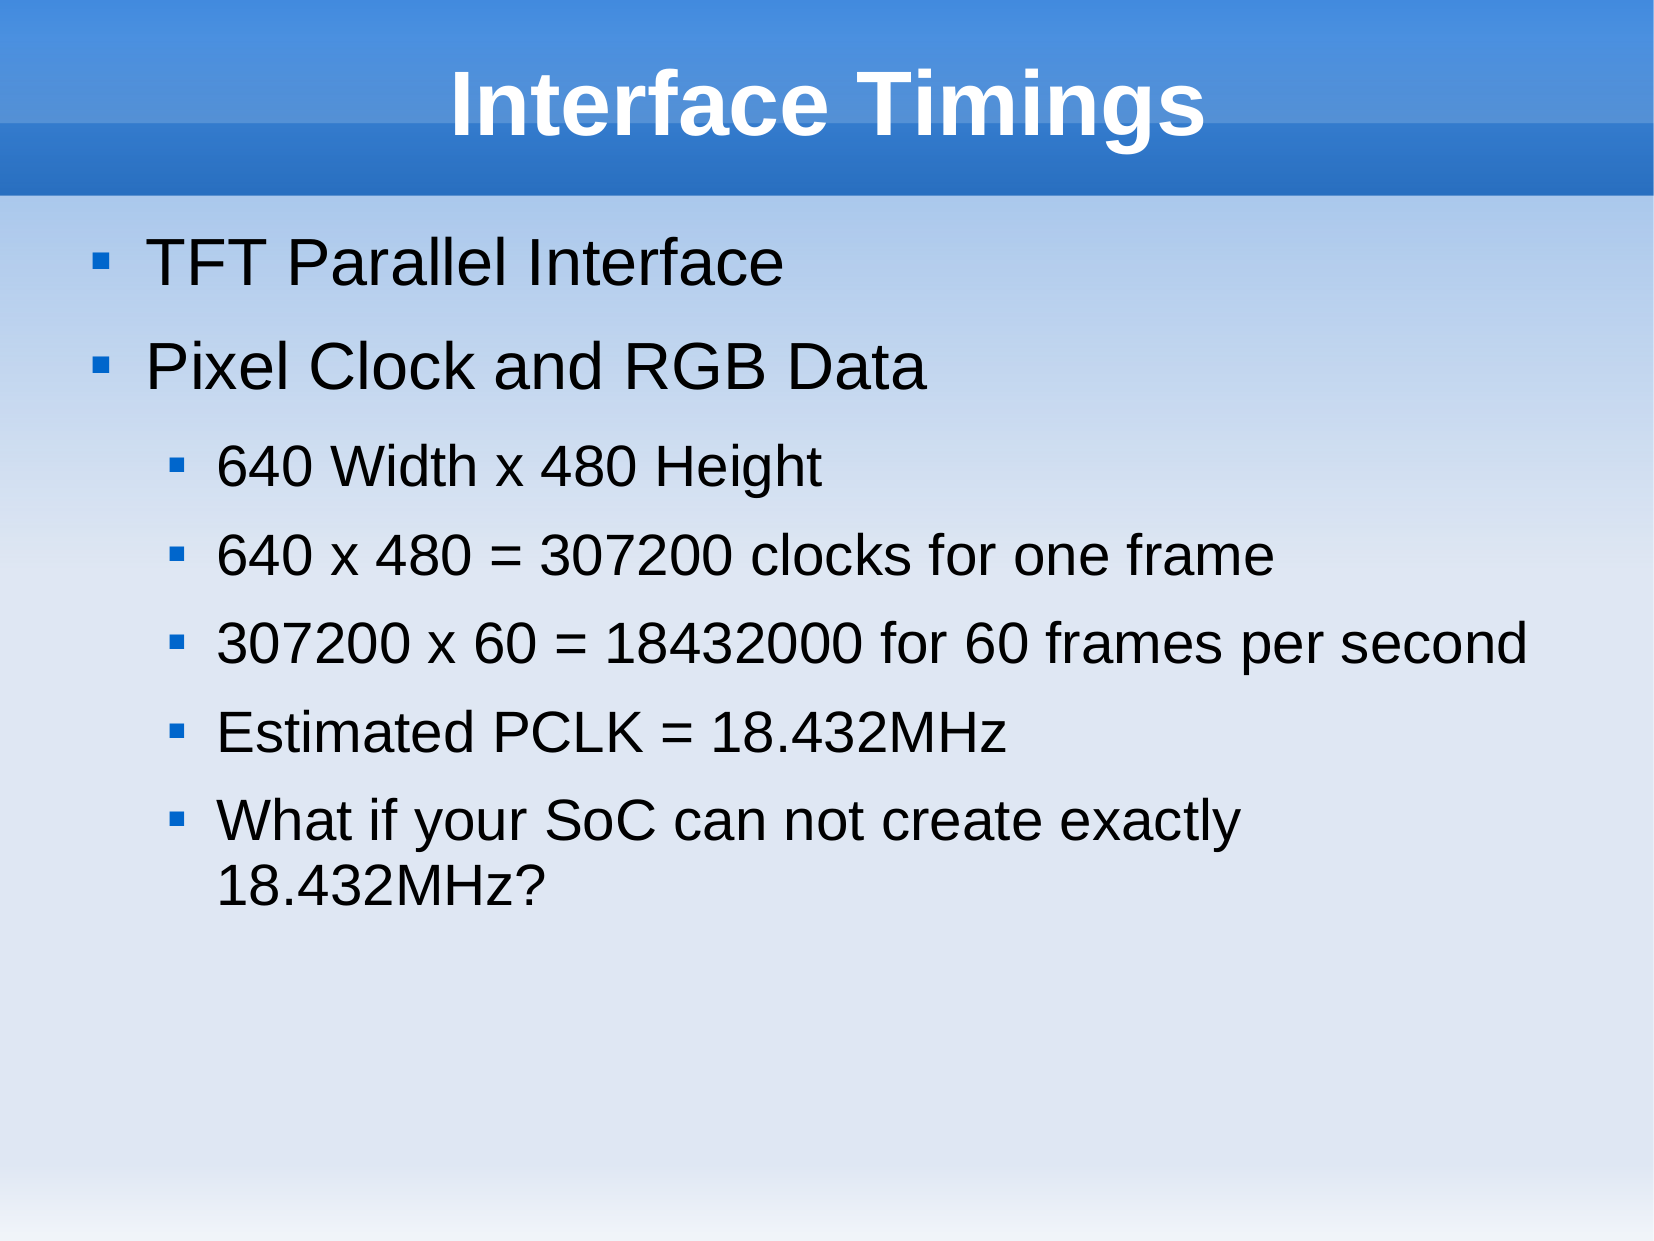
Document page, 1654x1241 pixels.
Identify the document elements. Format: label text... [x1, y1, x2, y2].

title Interface Timings [49, 0, 1538, 208]
picture [0, 0, 1654, 1241]
list TFT Parallel Interface Pixel Clock and RGB Data 640 Width x 480 Height 640 x 480 = 307200 clocks for one frame 307200 x 60 = 18432000 for 60 frames per second Estimated PCLK = 18.432MHz What if your SoC can not create exactly 18.432MHz? [75, 225, 1564, 1044]
